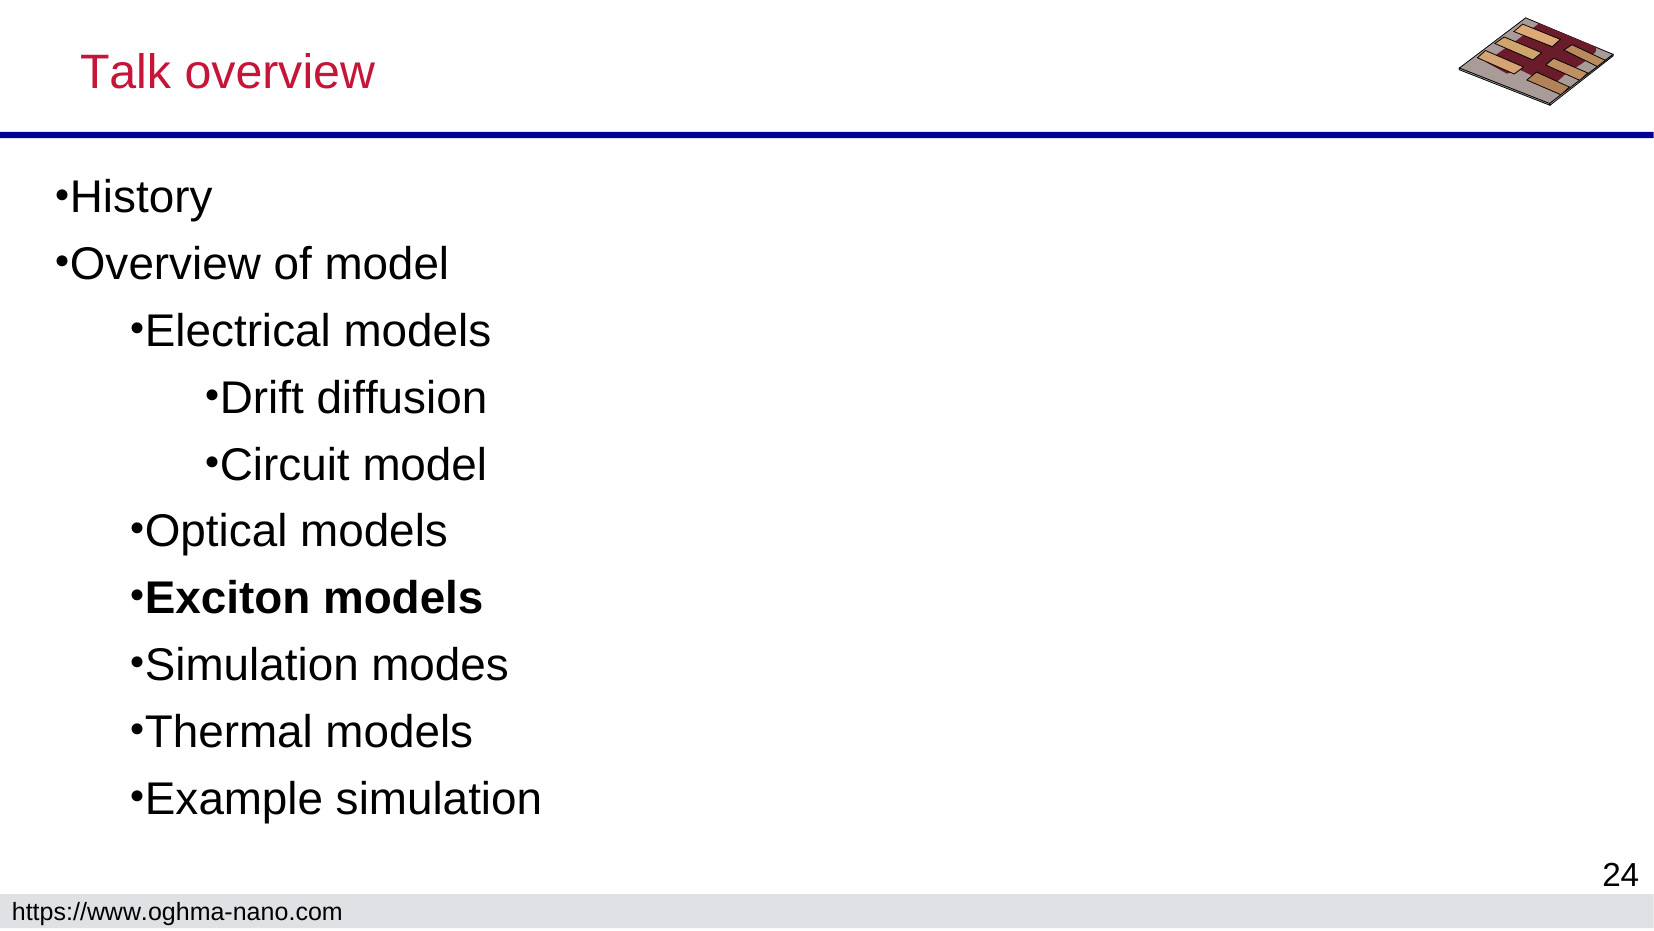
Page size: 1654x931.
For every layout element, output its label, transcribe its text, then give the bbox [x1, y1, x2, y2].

text_box History Overview of model Electrical models Drift diffusion Circuit model Optical models Exciton models Simulation modes Thermal models Example simulation [39, 159, 1654, 843]
text_box <number> [1587, 845, 1654, 904]
title Talk overview [65, 28, 1430, 116]
